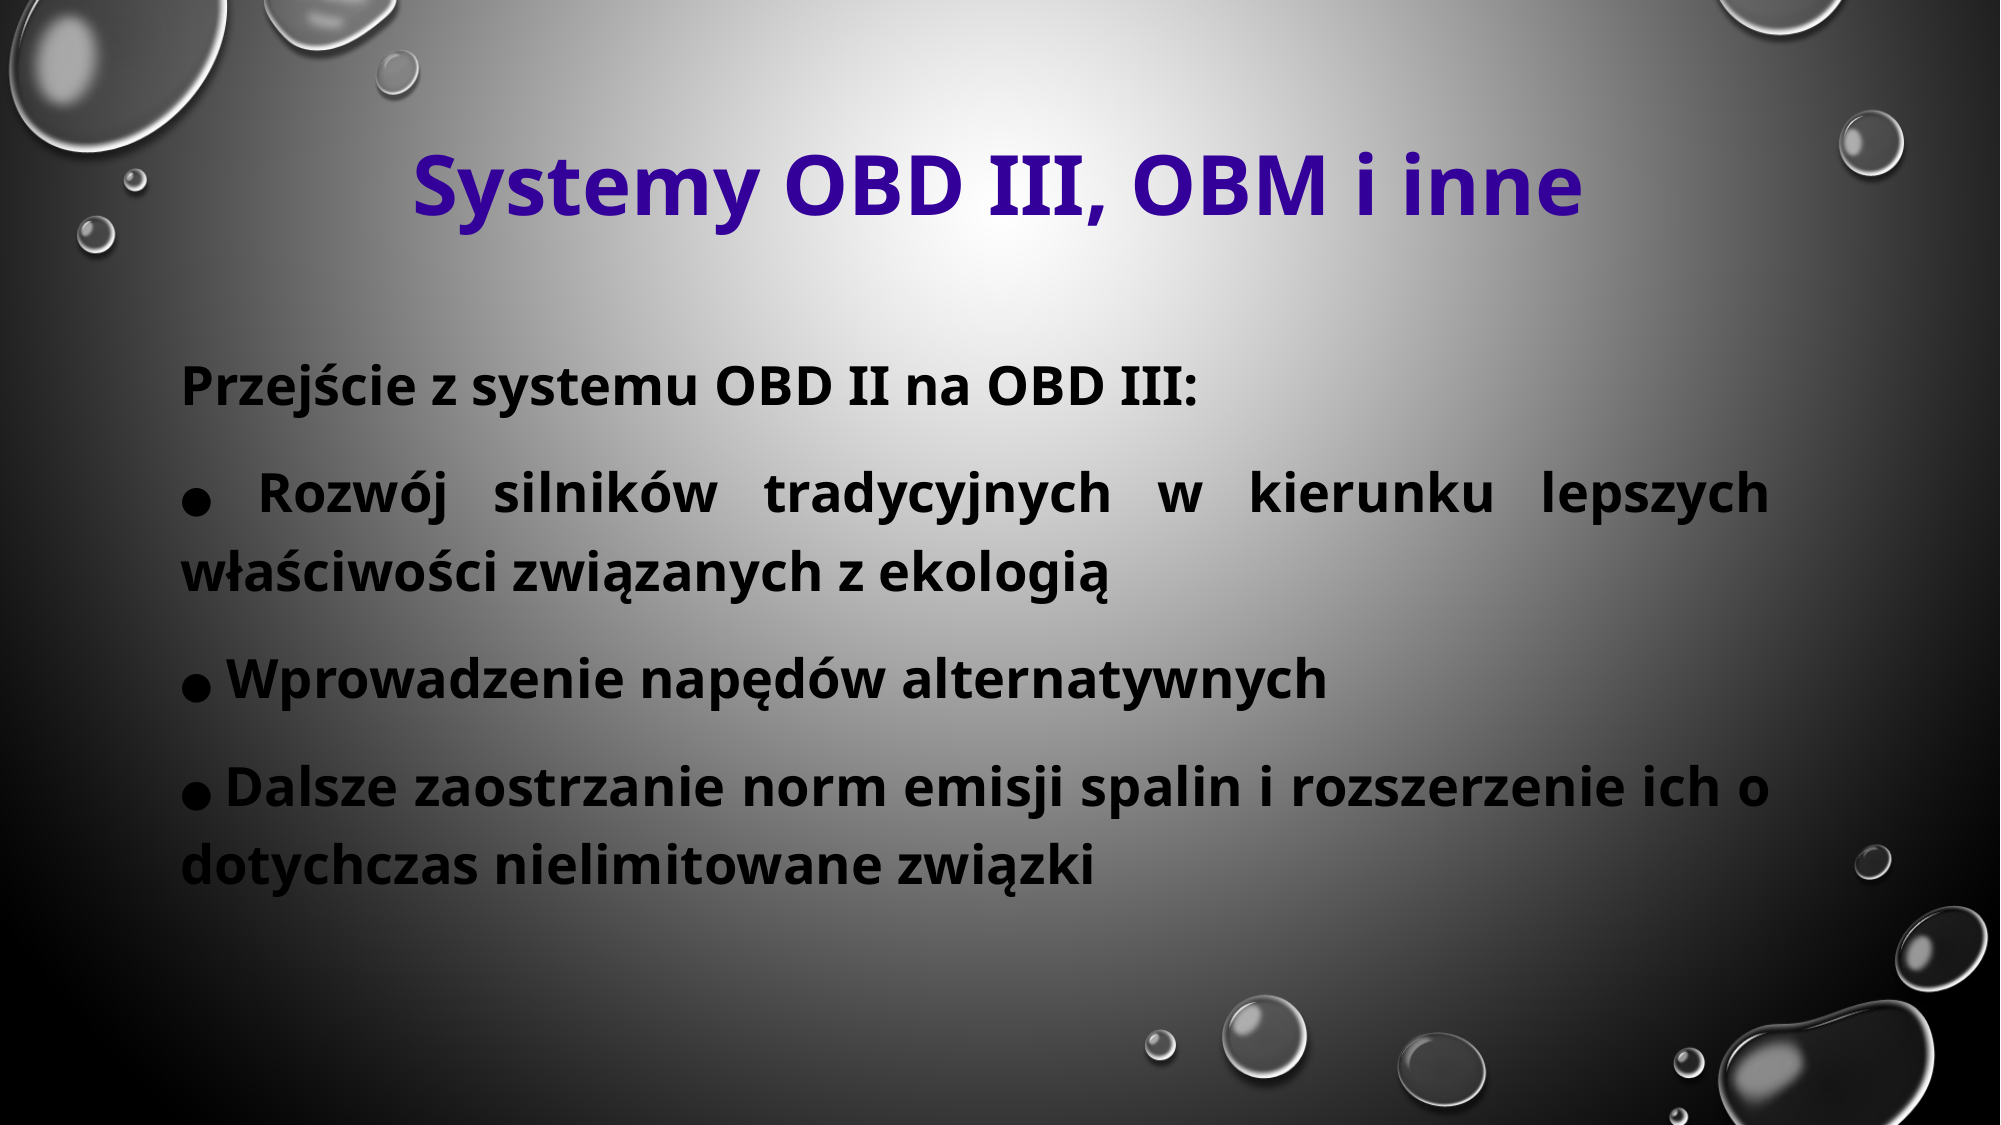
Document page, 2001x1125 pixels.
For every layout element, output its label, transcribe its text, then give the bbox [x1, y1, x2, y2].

list Przejście z systemu OBD II na OBD III: ● Rozwój silników tradycyjnych w kierunku lepszych właściwości związanych z ekologią ● Wprowadzenie napędów alternatywnych ● Dalsze zaostrzanie norm emisji spalin i rozszerzenie ich o dotychczas nielimitowane związki [165, 330, 1864, 1056]
title Systemy OBD III, OBM i inne [149, 135, 1848, 172]
